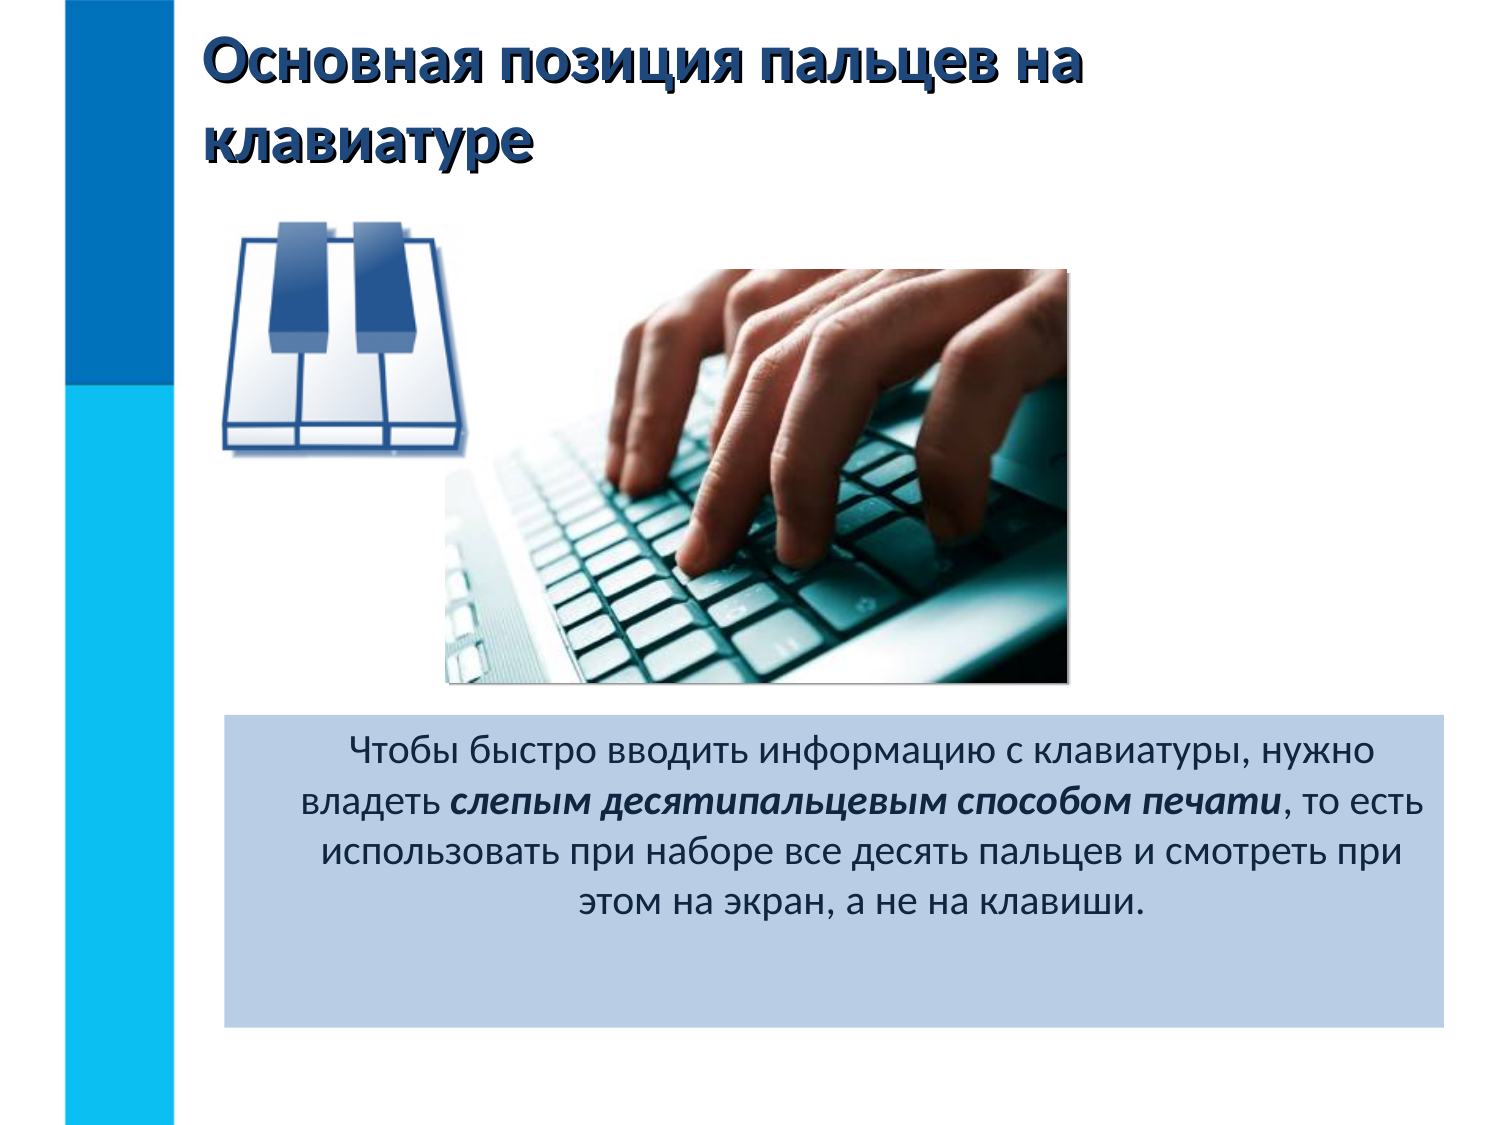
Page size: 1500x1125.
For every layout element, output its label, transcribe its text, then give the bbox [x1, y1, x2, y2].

picture [0, 0, 1500, 1125]
list Чтобы быстро вводить информацию с клавиатуры, нужно владеть слепым десятипальцевым способом печати, то есть использовать при наборе все десять пальцев и смотреть при этом на экран, а не на клавиши. [224, 714, 1444, 1028]
title Основная позиция пальцев на клавиатуре [187, 0, 1425, 188]
